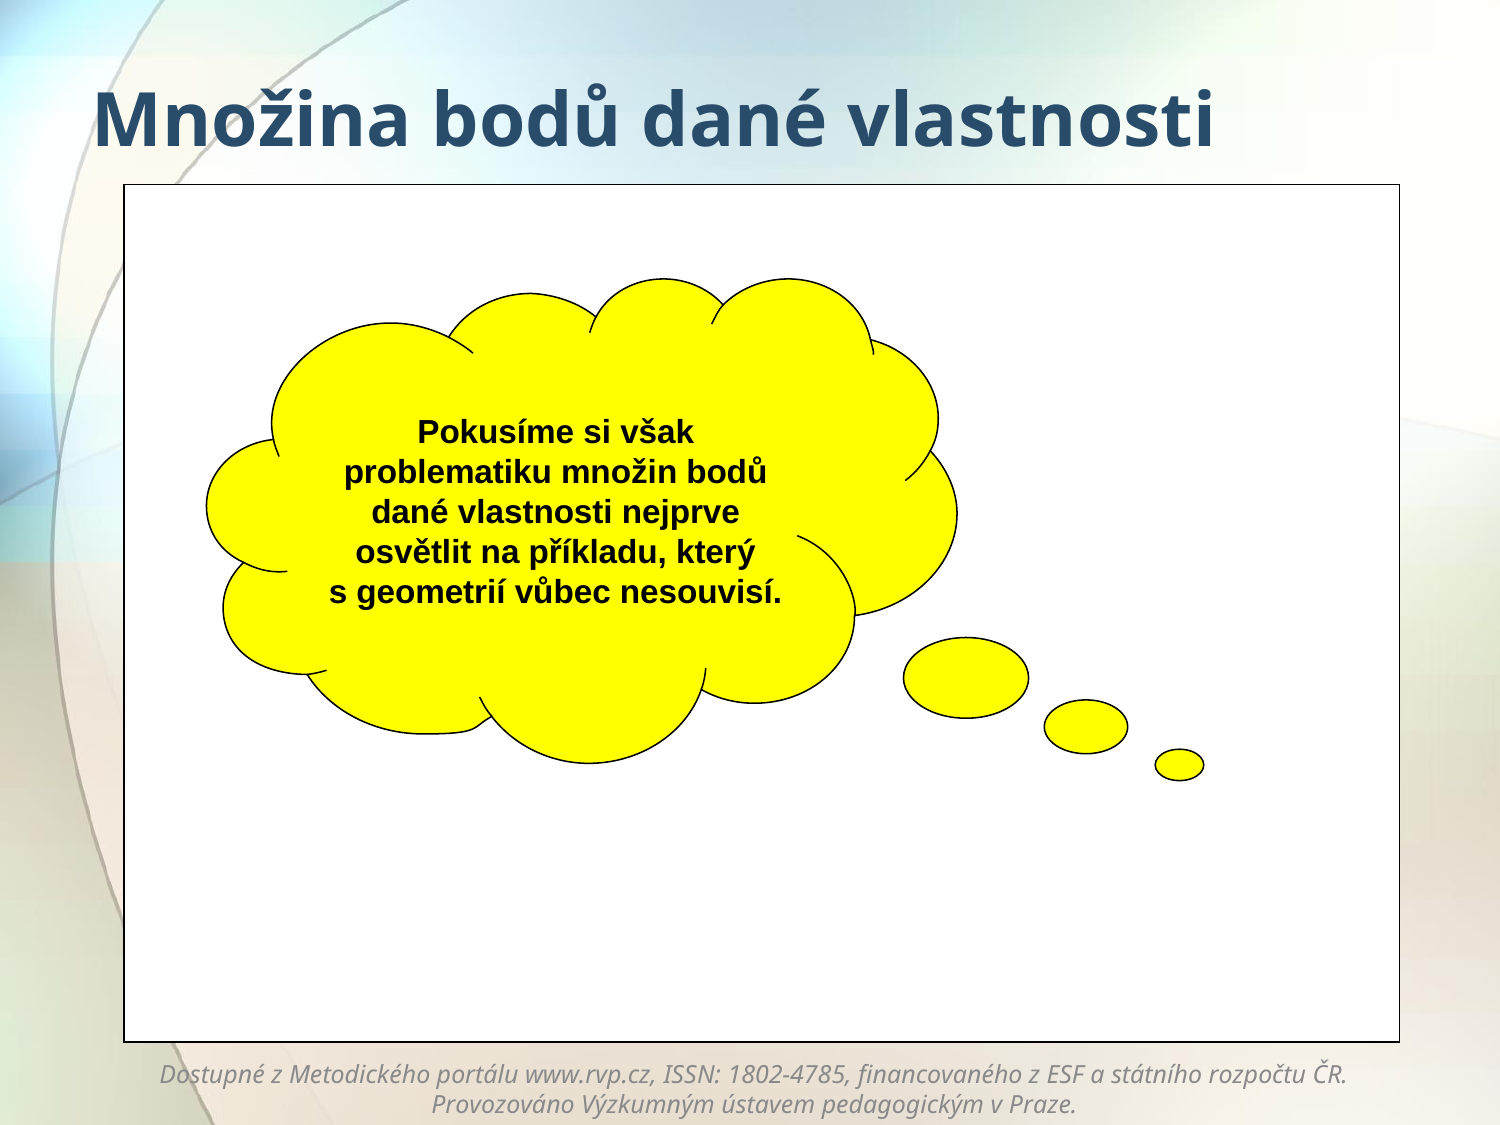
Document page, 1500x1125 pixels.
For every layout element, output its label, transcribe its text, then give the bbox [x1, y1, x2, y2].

title Množina bodů dané vlastnosti [76, 74, 1412, 177]
text_box [123, 184, 1400, 1042]
text_box Pokusíme si však problematiku množin bodů dané vlastnosti nejprve osvětlit na příkladu, který s geometrií vůbec nesouvisí. [903, 637, 1029, 719]
text_box Pokusíme si však problematiku množin bodů dané vlastnosti nejprve osvětlit na příkladu, který s geometrií vůbec nesouvisí. [1044, 699, 1128, 754]
text_box Pokusíme si však problematiku množin bodů dané vlastnosti nejprve osvětlit na příkladu, který s geometrií vůbec nesouvisí. [206, 278, 958, 764]
picture [0, 0, 1500, 1125]
